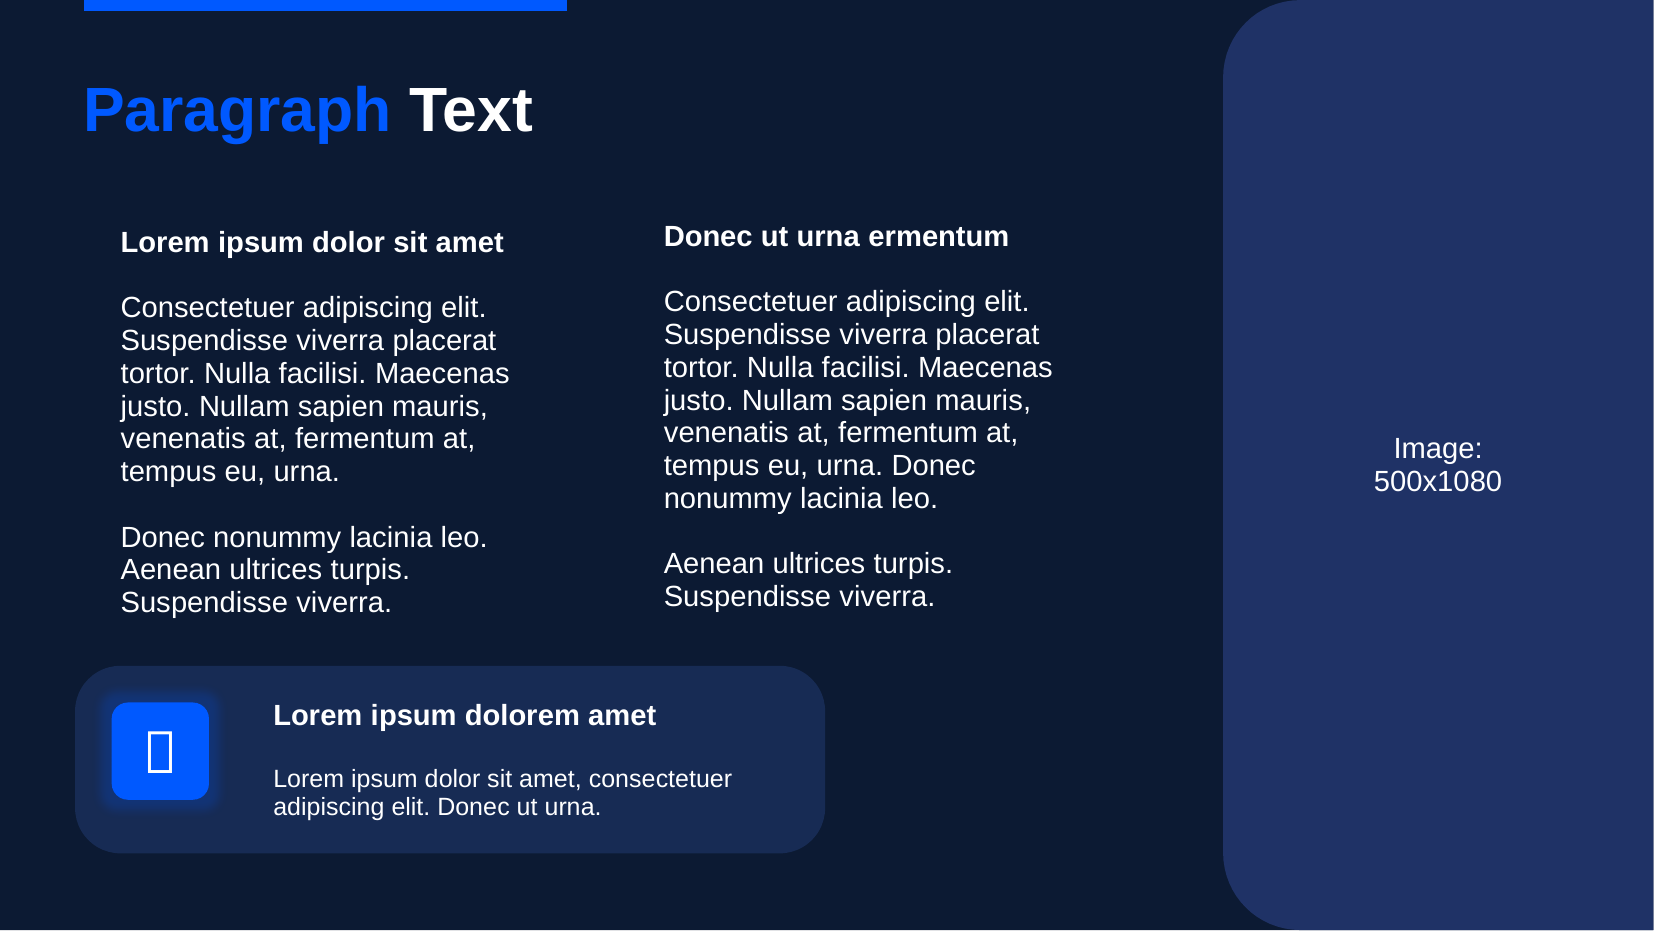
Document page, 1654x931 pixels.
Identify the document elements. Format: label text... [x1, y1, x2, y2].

text_box Donec ut urna ermentum Consectetuer adipiscing elit. Suspendisse viverra placerat tortor. Nulla facilisi. Maecenas justo. Nullam sapien mauris, venenatis at, fermentum at, tempus eu, urna. Donec nonummy lacinia leo. Aenean ultrices turpis. Suspendisse viverra. [628, 219, 1106, 638]
text_box Image: 500x1080 [1223, 0, 1654, 931]
text_box [75, 665, 826, 854]
text_box  [111, 702, 209, 800]
text_box Lorem ipsum dolor sit amet Consectetuer adipiscing elit. Suspendisse viverra placerat tortor. Nulla facilisi. Maecenas justo. Nullam sapien mauris, venenatis at, fermentum at, tempus eu, urna. Donec nonummy lacinia leo. Aenean ultrices turpis. Suspendisse viverra. [85, 225, 563, 638]
title Paragraph Text [83, 75, 1570, 188]
text_box Lorem ipsum dolorem amet Lorem ipsum dolor sit amet, consectetuer adipiscing elit. Donec ut urna. [237, 698, 788, 821]
